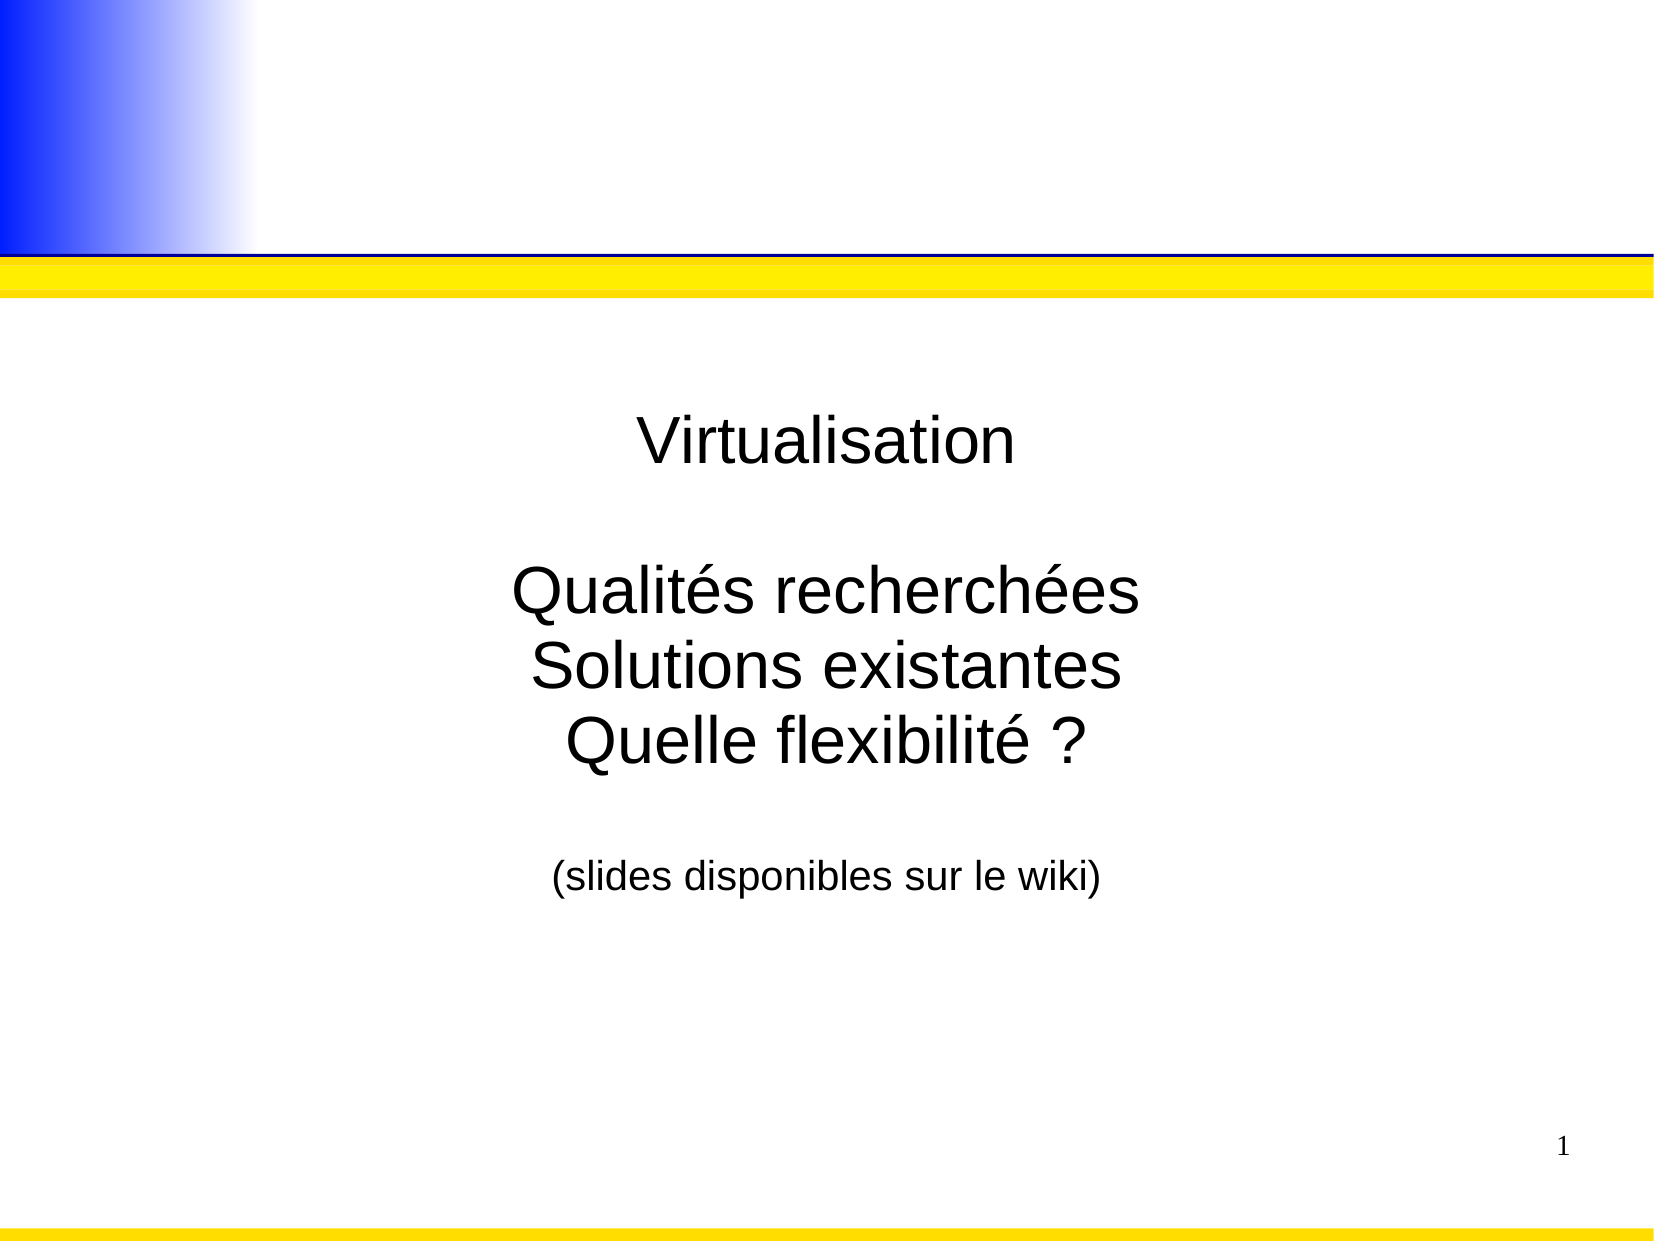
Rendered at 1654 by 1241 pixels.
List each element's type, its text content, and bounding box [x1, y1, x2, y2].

subtitle Virtualisation Qualités recherchées Solutions existantes Quelle flexibilité ? (slides disponibles sur le wiki) [82, 307, 1571, 996]
